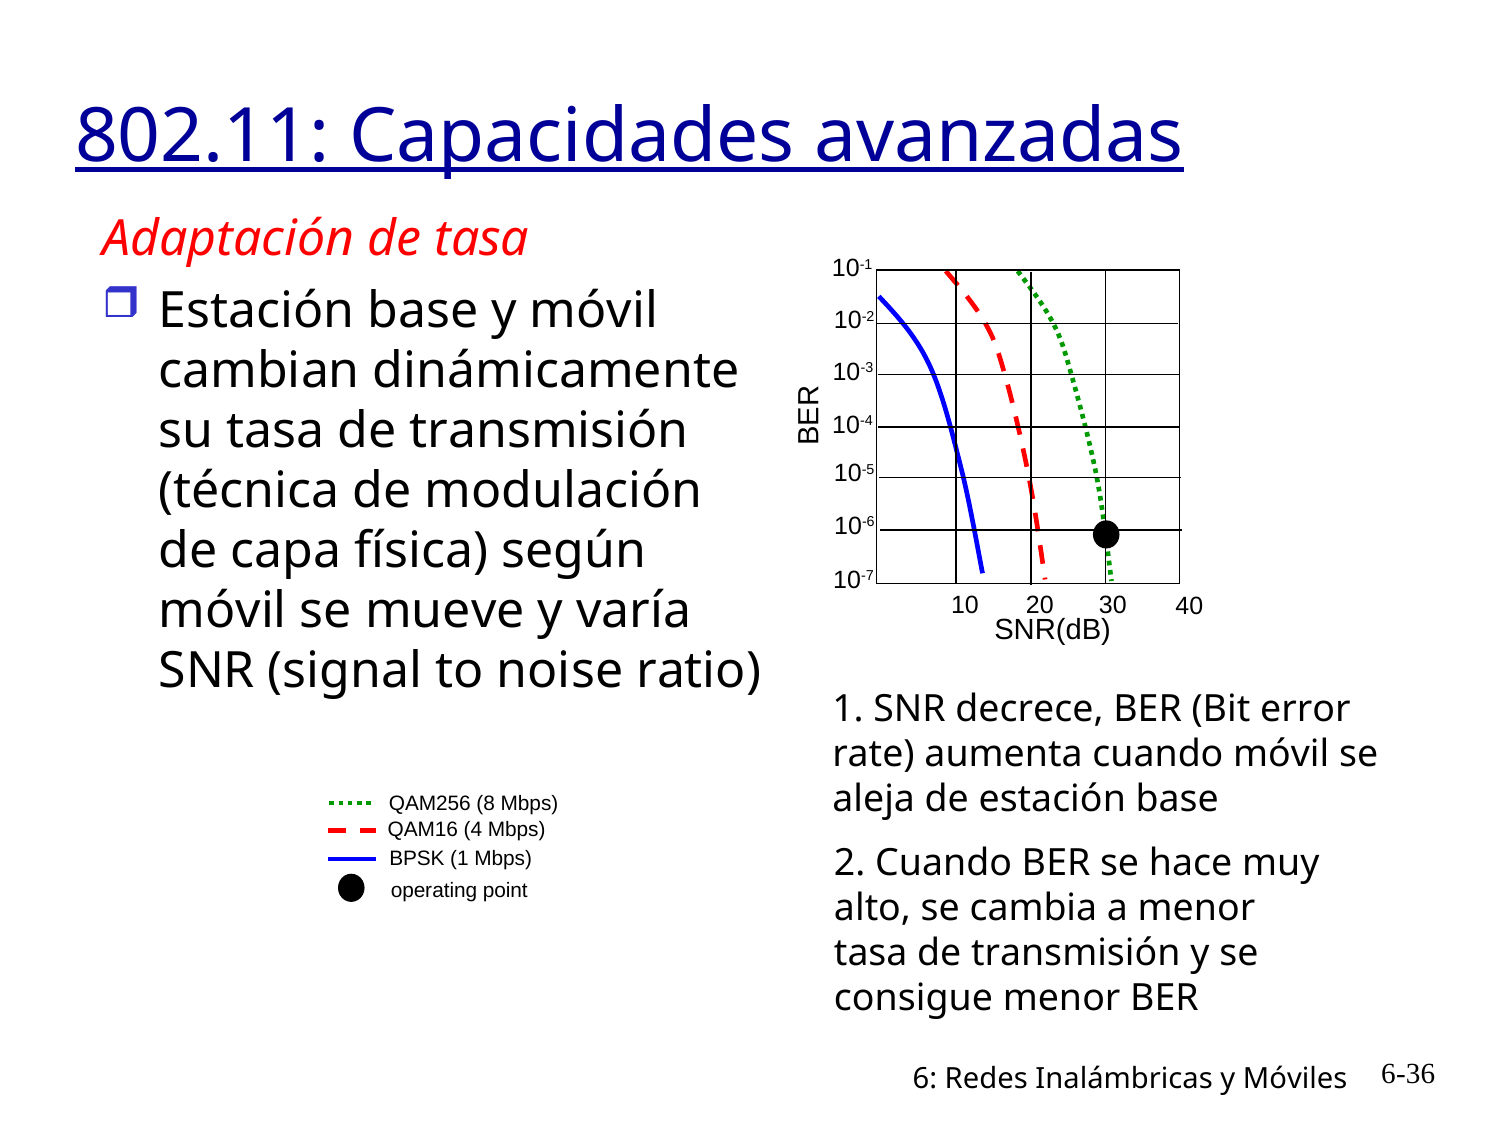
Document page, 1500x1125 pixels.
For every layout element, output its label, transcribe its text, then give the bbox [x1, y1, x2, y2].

text_box 10-6 [819, 501, 890, 547]
text_box 1. SNR decrece, BER (Bit error rate) aumenta cuando móvil se aleja de estación base [817, 676, 1426, 827]
text_box 20 [1011, 580, 1069, 602]
text_box [1093, 521, 1119, 548]
text_box 2. Cuando BER se hace muy alto, se cambia a menor tasa de transmisión y se consigue menor BER [819, 829, 1345, 1026]
text_box operating point [376, 868, 543, 909]
text_box BPSK (1 Mbps) [374, 837, 547, 878]
text_box 10-3 [817, 347, 889, 393]
text_box 10-1 [817, 244, 888, 290]
text_box 10-4 [817, 400, 888, 446]
text_box 10-5 [819, 449, 890, 495]
text_box 10-2 [819, 296, 890, 342]
text_box SNR(dB) [979, 602, 1127, 654]
text_box 10 [936, 580, 994, 627]
text_box BER [809, 430, 816, 440]
text_box BER [781, 370, 832, 461]
text_box [338, 874, 364, 902]
text_box BER [810, 390, 832, 401]
text_box 30 [1084, 581, 1142, 627]
text_box 40 [1160, 581, 1219, 628]
title 802.11: Capacidades avanzadas [75, 24, 1351, 240]
list Adaptación de tasa Estación base y móvil cambian dinámicamente su tasa de transmisión (técnica de modulación de capa física) según móvil se mueve y varía SNR (signal to noise ratio) [87, 240, 788, 850]
text_box BER [800, 390, 808, 401]
text_box QAM16 (4 Mbps) [372, 807, 561, 849]
text_box QAM256 (8 Mbps) [374, 782, 574, 823]
text_box 10-7 [818, 555, 889, 601]
